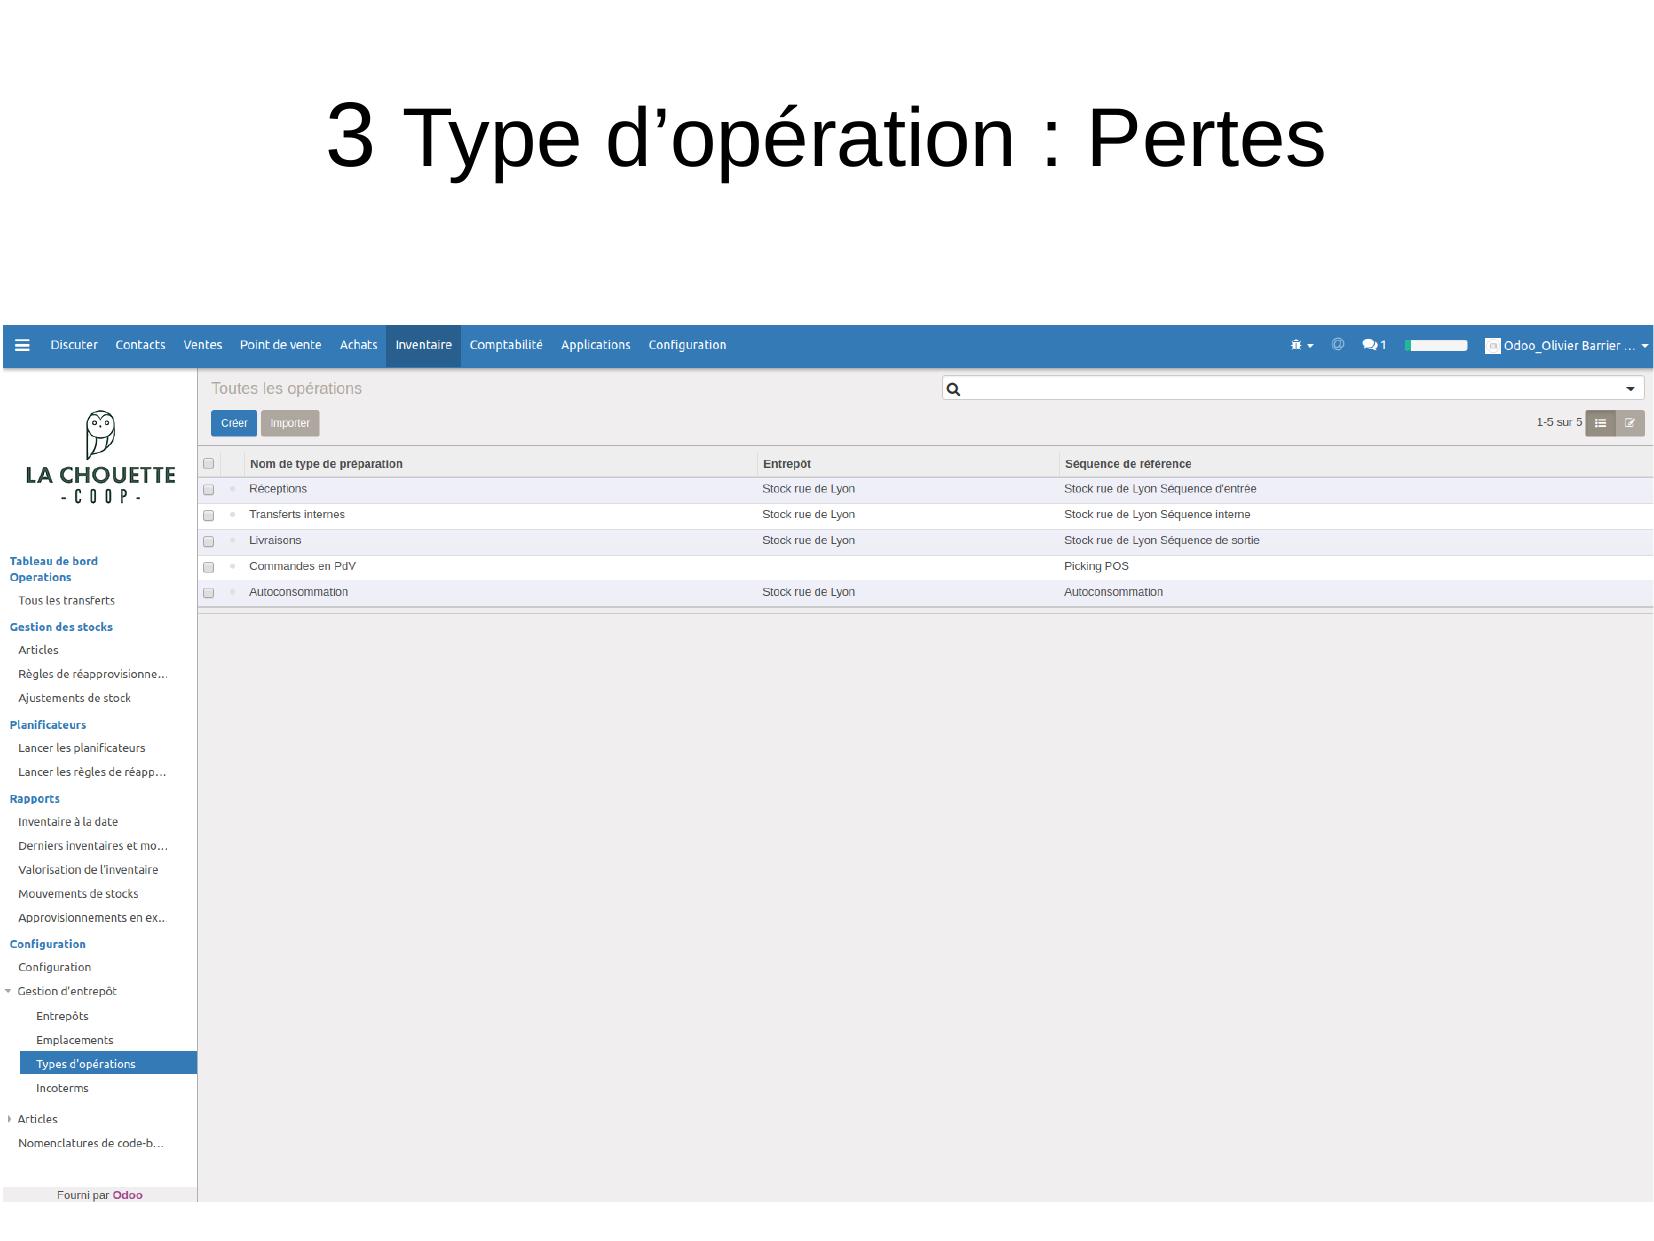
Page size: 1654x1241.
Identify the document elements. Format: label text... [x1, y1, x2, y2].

title 3 Type d’opération : Pertes [82, 31, 1571, 239]
picture [3, 325, 1654, 1202]
